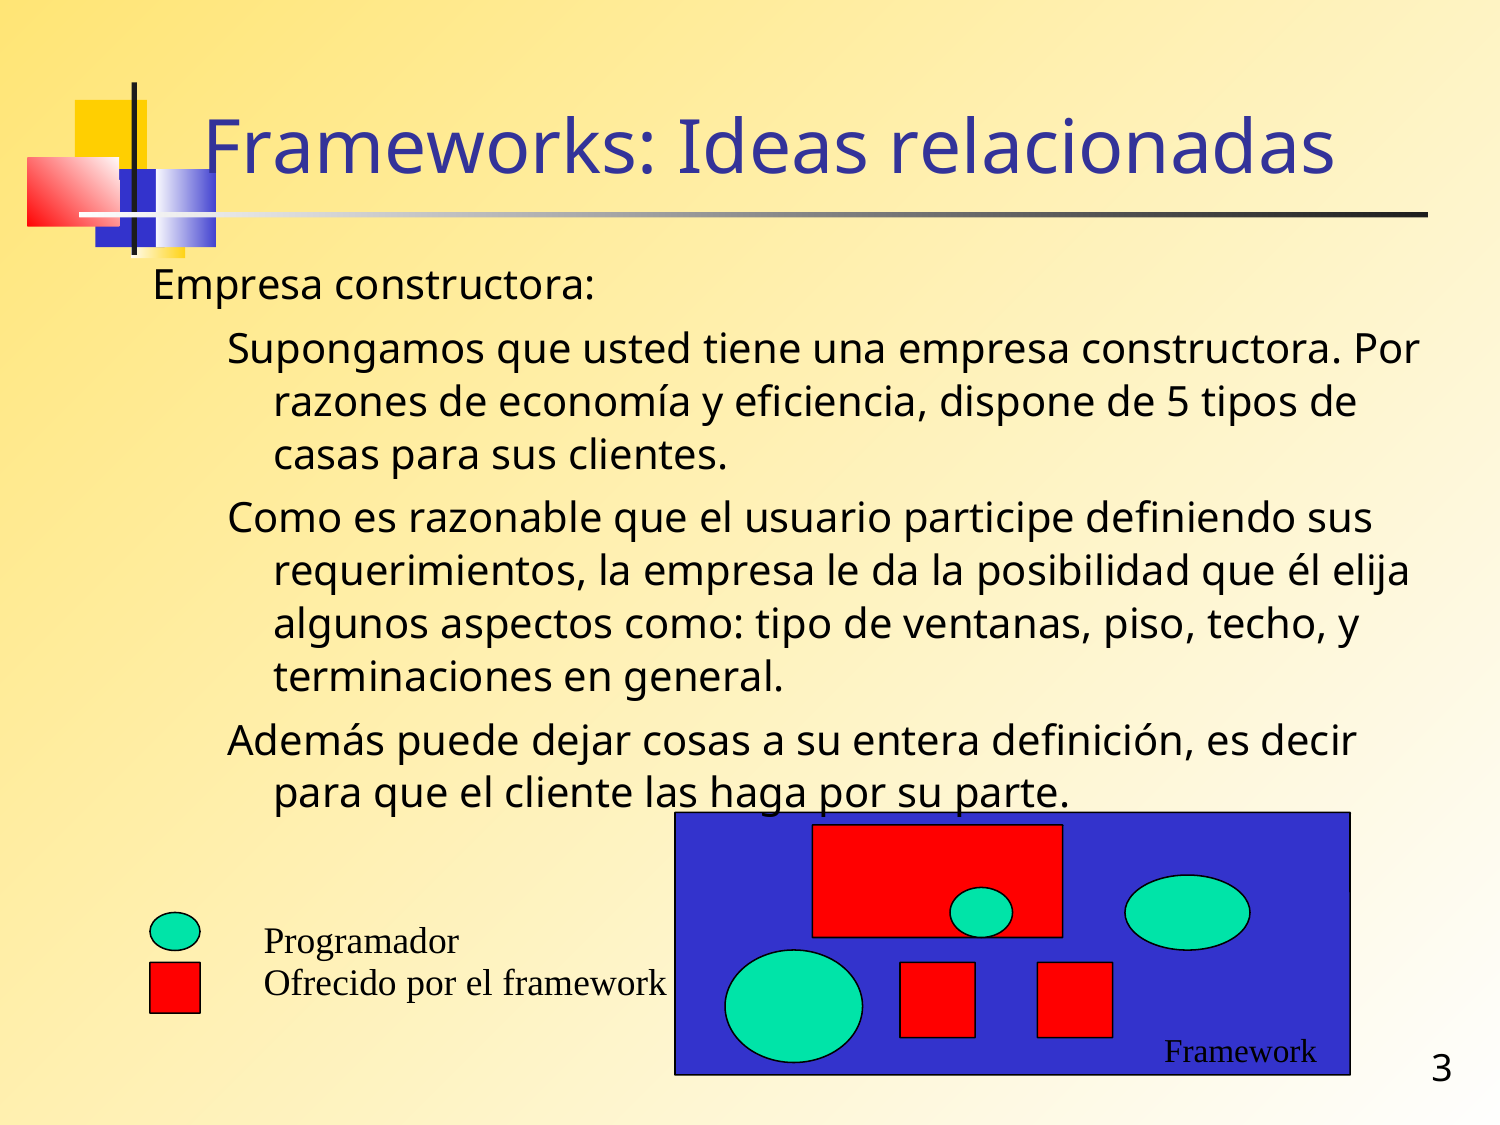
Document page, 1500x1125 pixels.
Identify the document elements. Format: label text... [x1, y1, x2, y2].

list Empresa constructora: Supongamos que usted tiene una empresa constructora. Por razones de economía y eficiencia, dispone de 5 tipos de casas para sus clientes. Como es razonable que el usuario participe definiendo sus requerimientos, la empresa le da la posibilidad que él elija algunos aspectos como: tipo de ventanas, piso, techo, y terminaciones en general. Además puede dejar cosas a su entera definición, es decir para que el cliente las haga por su parte. [137, 249, 1463, 876]
title Frameworks: Ideas relacionadas [187, 37, 1466, 201]
text_box [149, 962, 201, 1014]
text_box Framework [1149, 1024, 1333, 1078]
text_box Programador Ofrecido por el framework [248, 912, 683, 1012]
text_box [675, 876, 1351, 1075]
